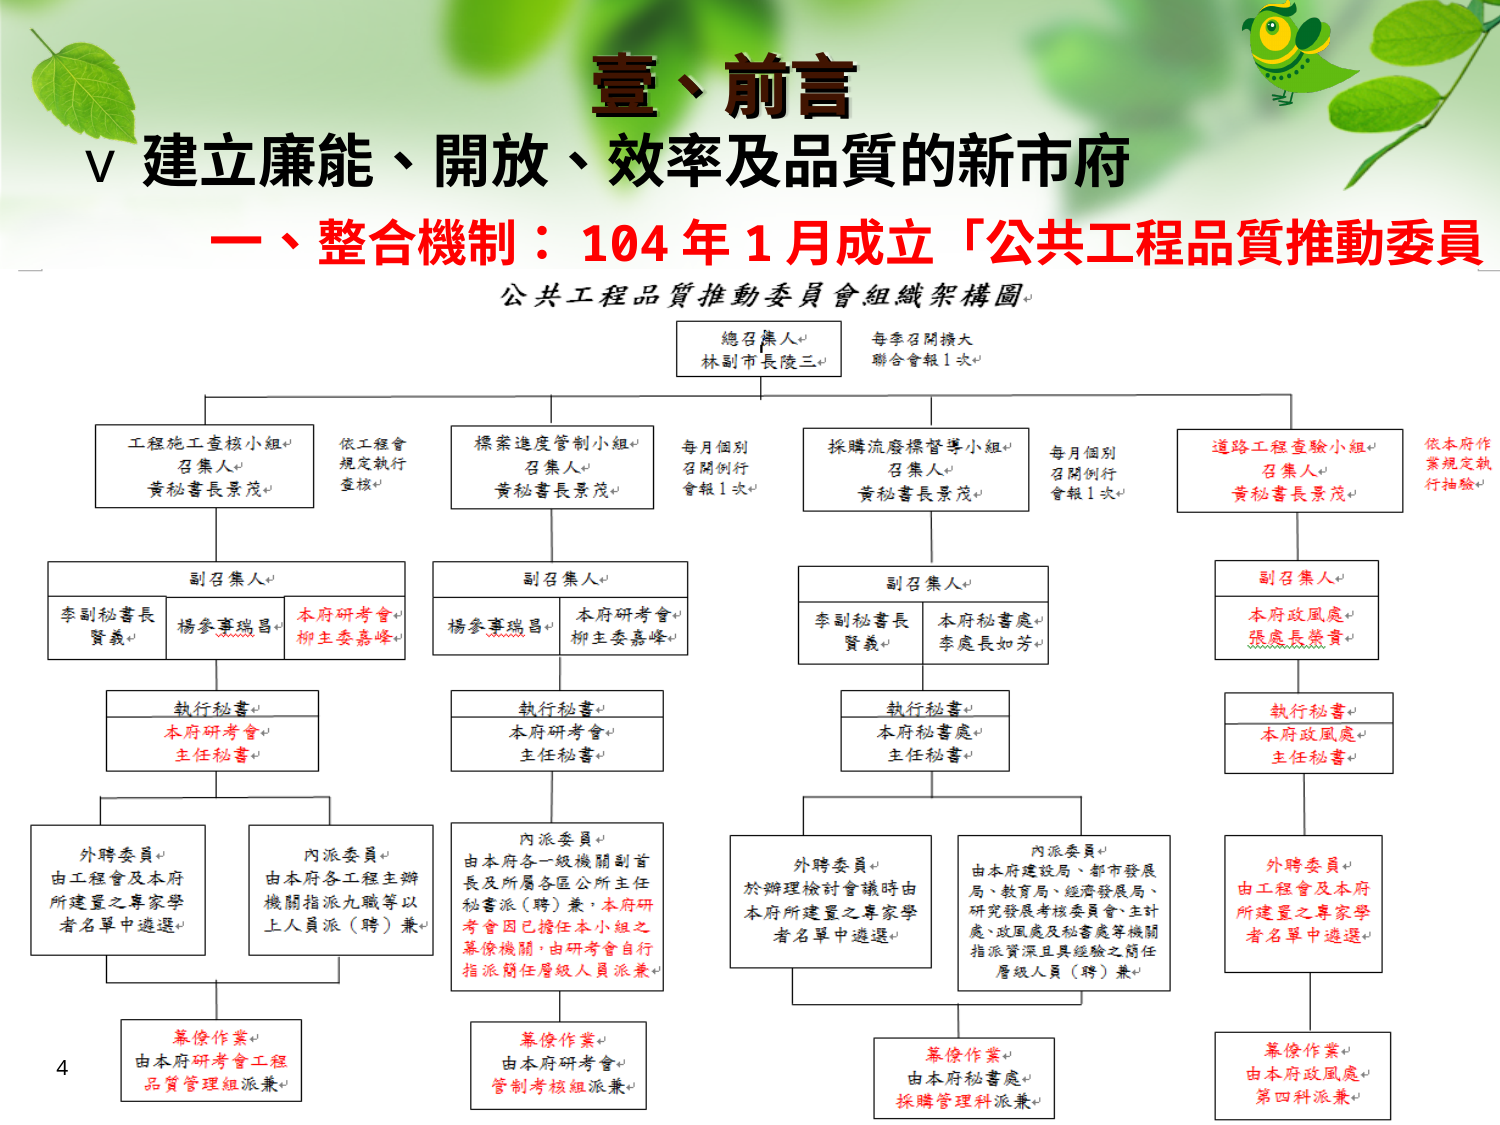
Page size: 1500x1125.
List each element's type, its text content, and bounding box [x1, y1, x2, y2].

text_box 4 [41, 1046, 129, 1099]
picture [0, 269, 1500, 1125]
list 建立廉能、開放、效率及品質的新市府 一、整合機制：104年1月成立「公共工程品質推動委員會」 [70, 117, 1500, 269]
title 壹、前言 [128, 35, 1317, 128]
